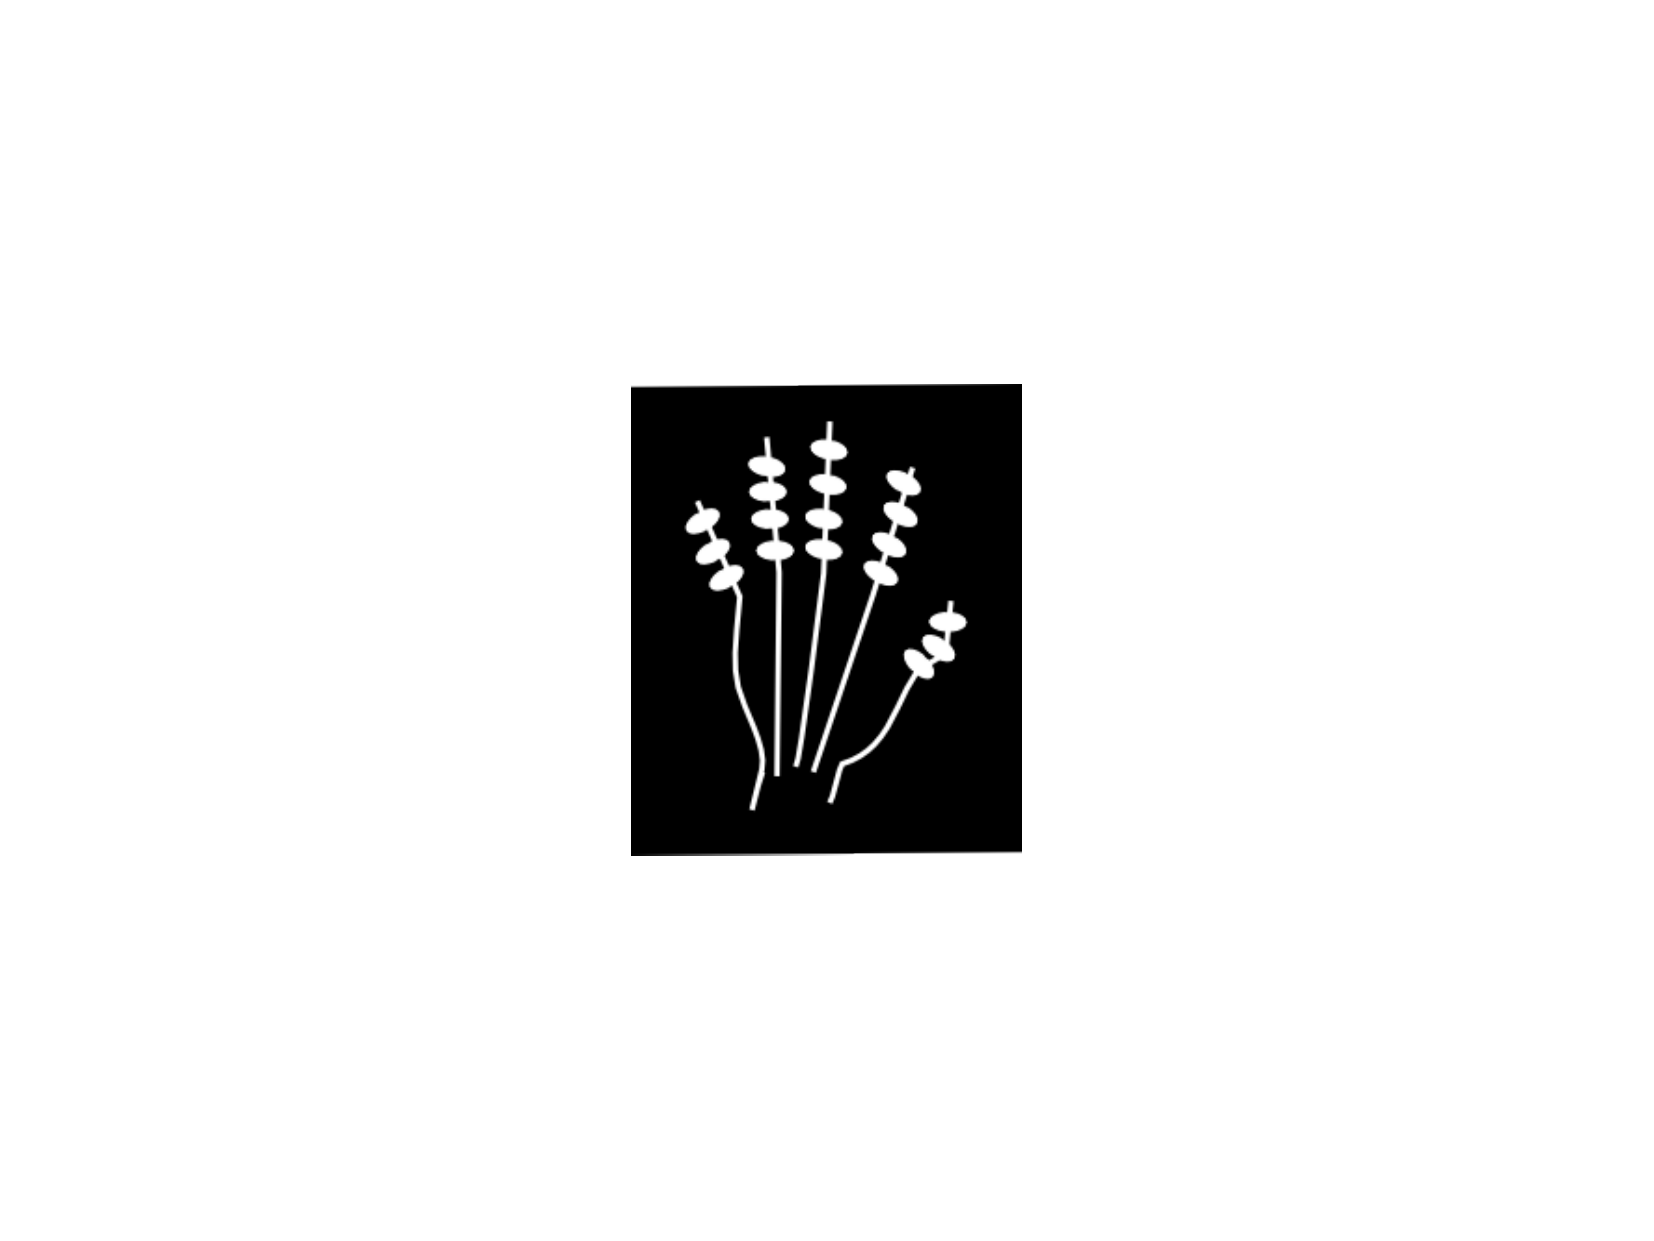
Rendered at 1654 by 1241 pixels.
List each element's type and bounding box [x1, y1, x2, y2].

picture [631, 384, 1022, 857]
